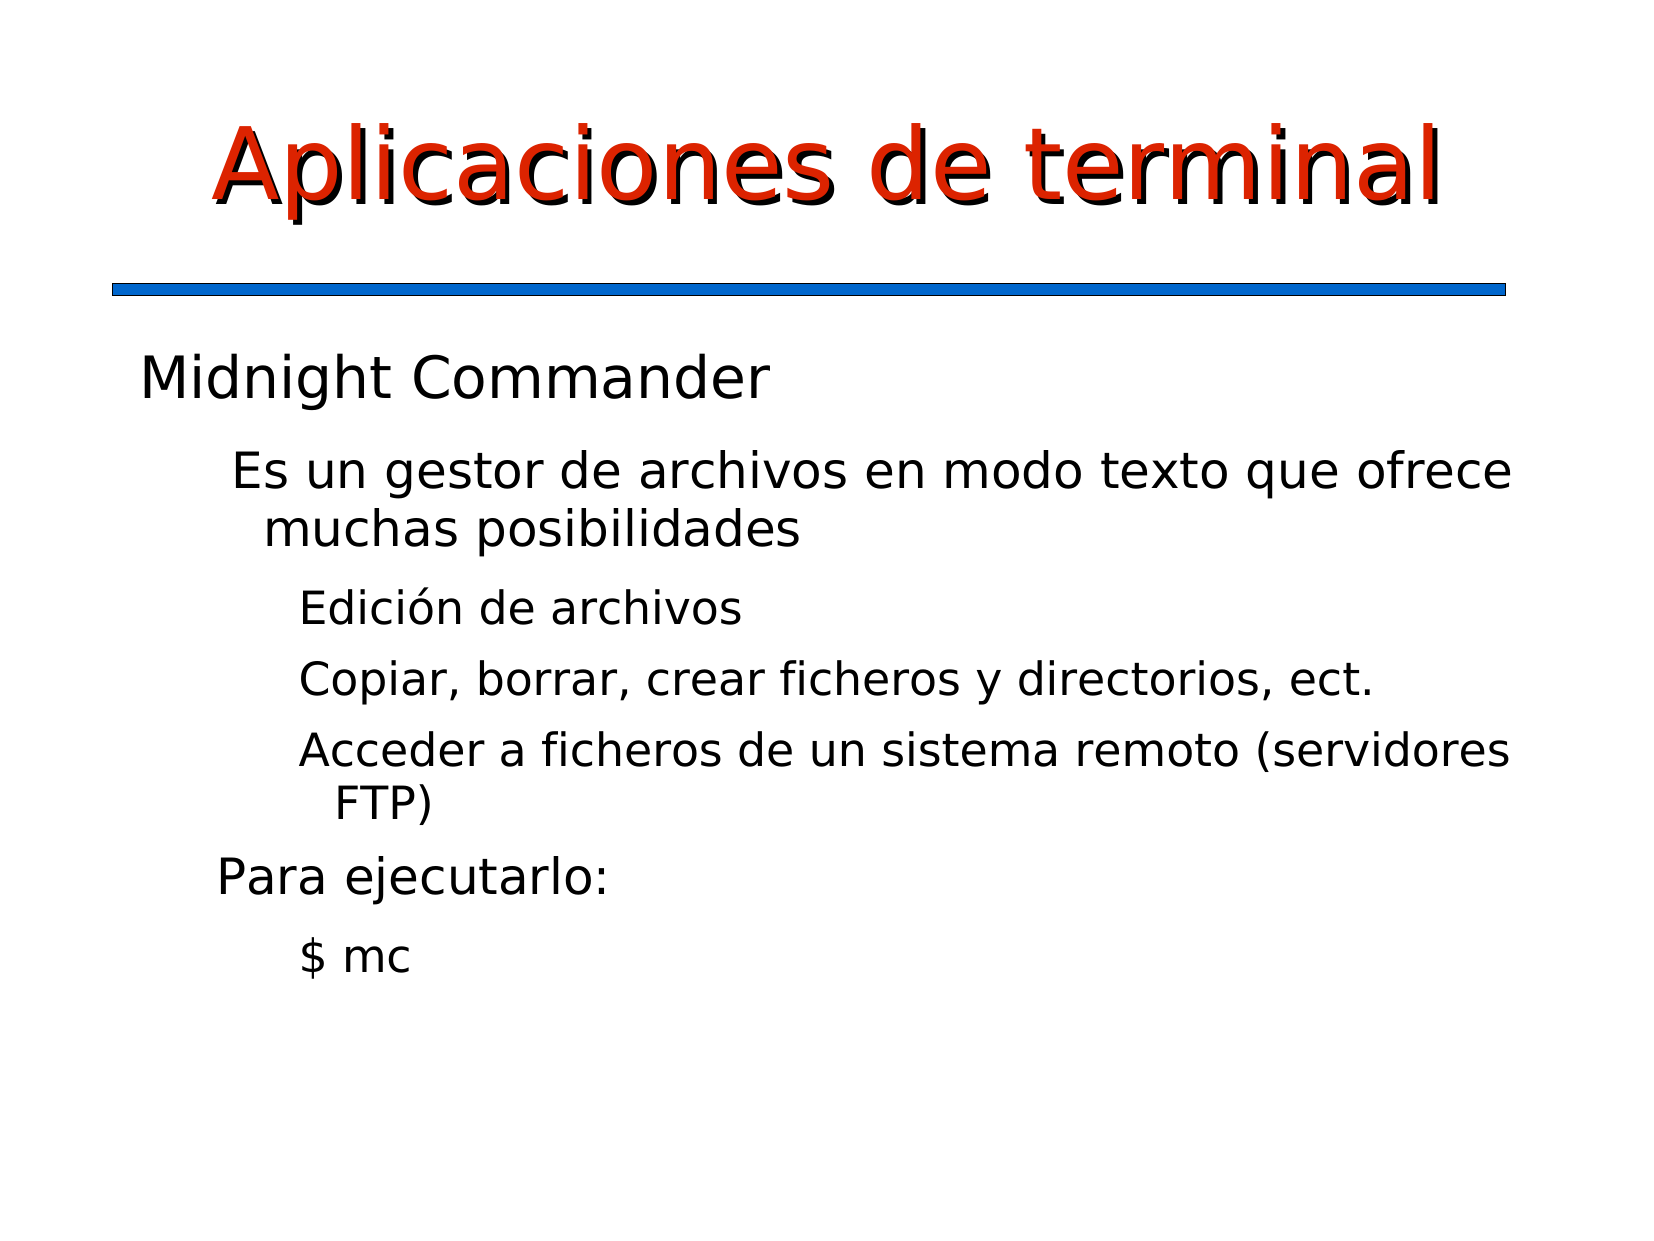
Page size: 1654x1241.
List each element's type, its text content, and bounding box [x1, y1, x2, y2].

list Midnight Commander Es un gestor de archivos en modo texto que ofrece muchas posibilidades Edición de archivos Copiar, borrar, crear ficheros y directorios, ect. Acceder a ficheros de un sistema remoto (servidores FTP) Para ejecutarlo: $ mc [121, 344, 1534, 1127]
title Aplicaciones de terminal [121, 61, 1534, 269]
